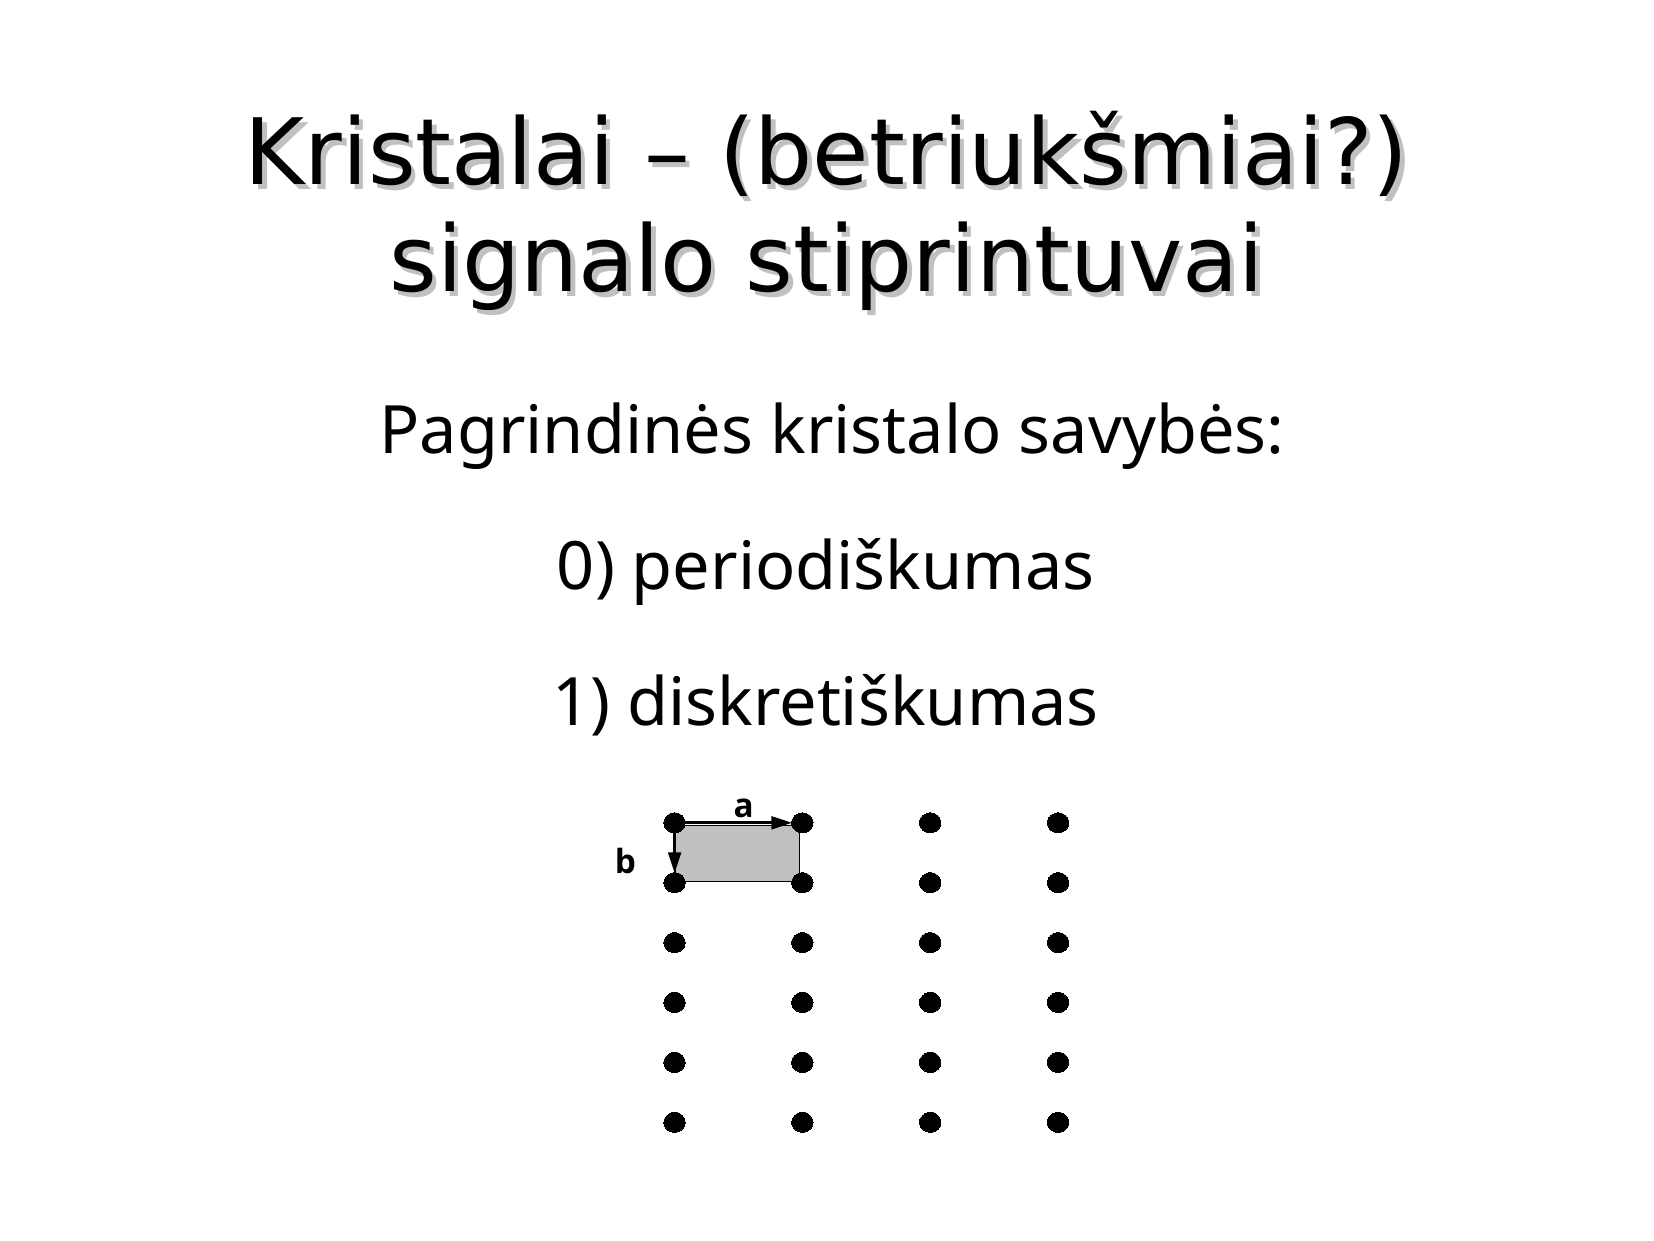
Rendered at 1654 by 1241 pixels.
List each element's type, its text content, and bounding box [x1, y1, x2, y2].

text_box [919, 1052, 941, 1073]
text_box [919, 992, 941, 1013]
text_box [919, 812, 941, 833]
text_box [791, 1052, 814, 1073]
title Kristalai – (betriukšmiai?) signalo stiprintuvai [121, 99, 1534, 314]
text_box [919, 1112, 941, 1133]
text_box [1047, 812, 1069, 833]
text_box [663, 992, 686, 1013]
text_box [1047, 872, 1069, 893]
text_box [663, 812, 685, 833]
text_box [1047, 1112, 1069, 1133]
text_box [919, 872, 941, 893]
text_box b [600, 830, 663, 894]
text_box [663, 812, 814, 893]
text_box [791, 1112, 814, 1133]
text_box [791, 932, 814, 953]
text_box [663, 932, 686, 953]
text_box [663, 1052, 686, 1073]
text_box [791, 992, 814, 1013]
text_box [919, 932, 941, 953]
text_box Pagrindinės kristalo savybės: periodiškumas diskretiškumas [301, 375, 1351, 748]
text_box [1047, 932, 1069, 953]
text_box [1047, 992, 1069, 1013]
text_box [663, 1112, 686, 1133]
text_box a [718, 774, 788, 839]
text_box [1047, 1052, 1069, 1073]
